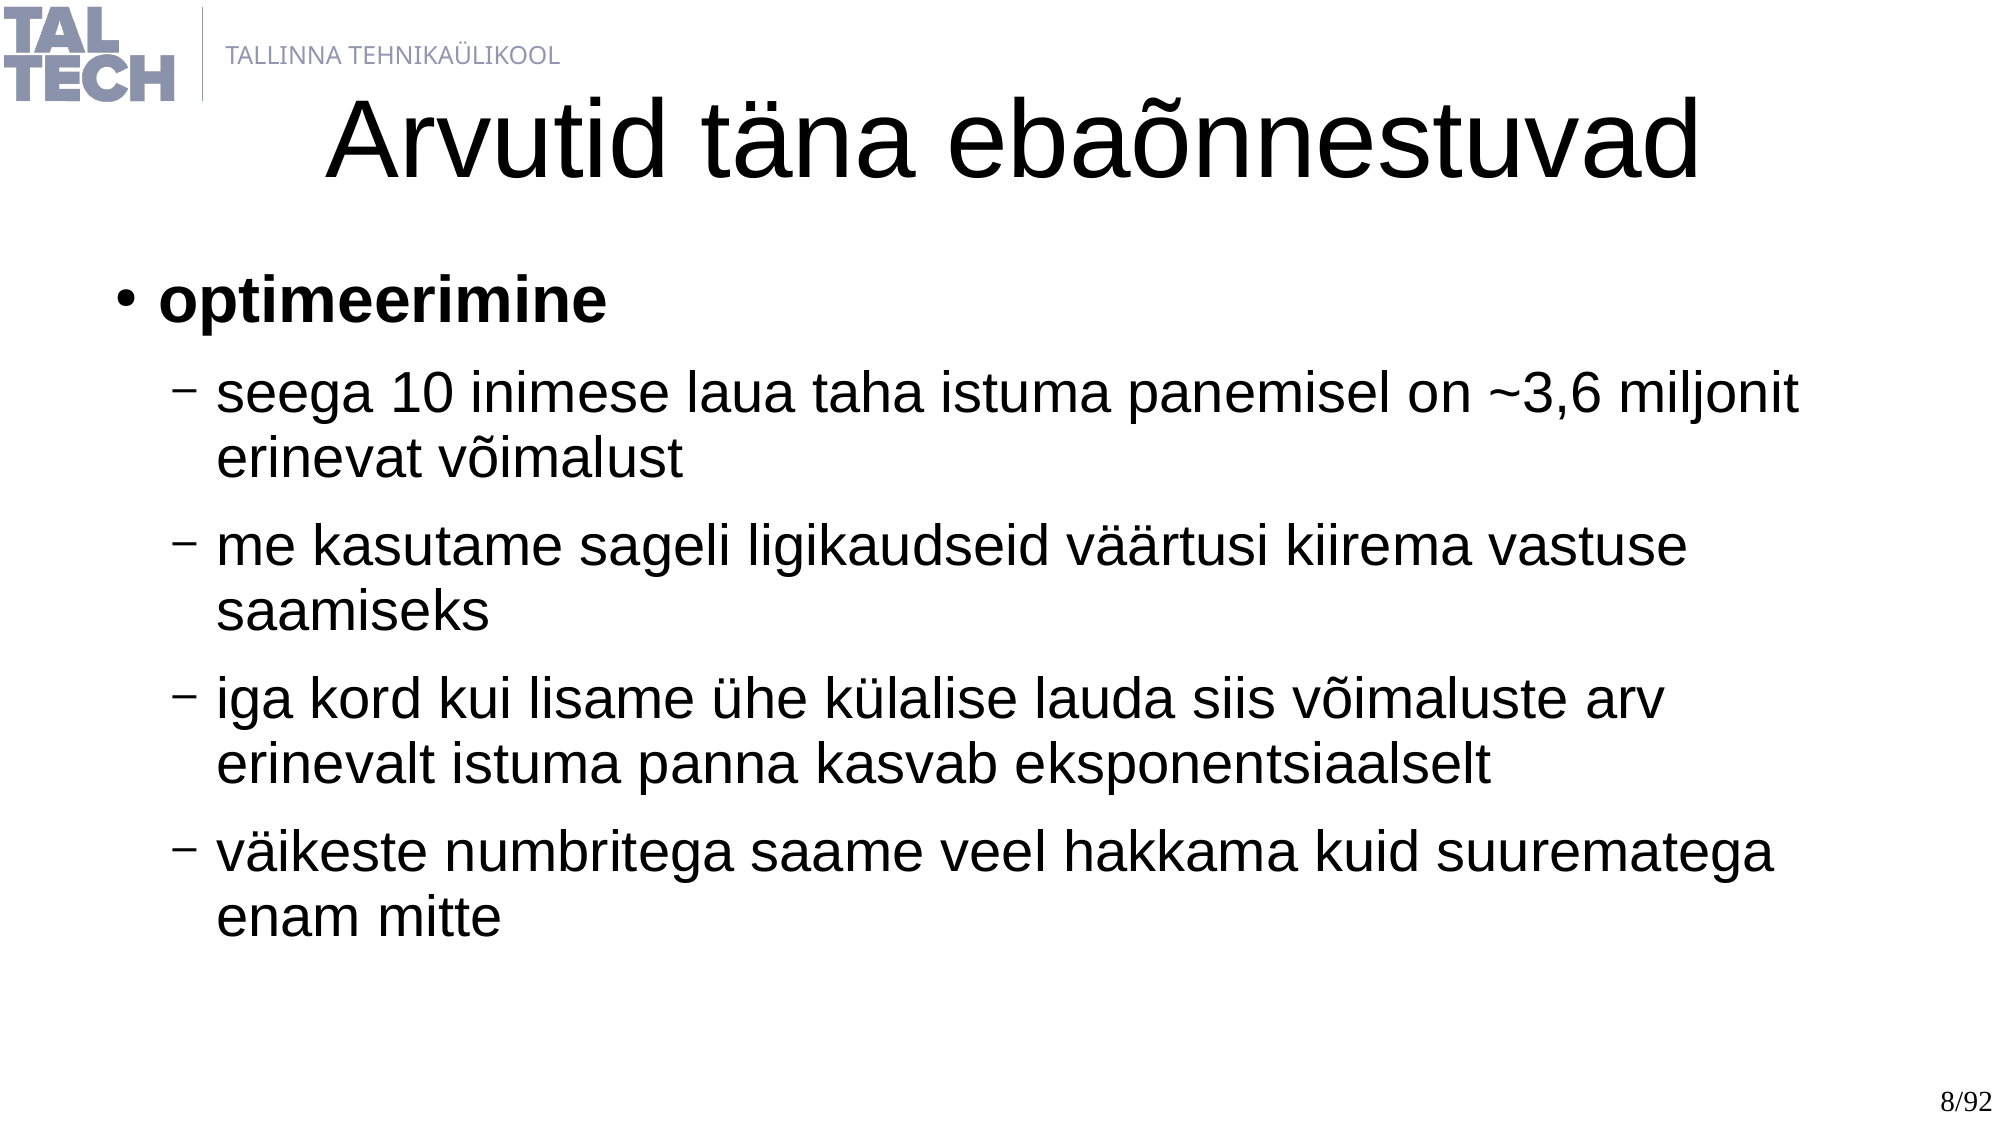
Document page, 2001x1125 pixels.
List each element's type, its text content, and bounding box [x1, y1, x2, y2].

picture [0, 0, 178, 107]
list optimeerimine seega 10 inimese laua taha istuma panemisel on ~3,6 miljonit erinevat võimalust me kasutame sageli ligikaudseid väärtusi kiirema vastuse saamiseks iga kord kui lisame ühe külalise lauda siis võimaluste arv erinevalt istuma panna kasvab eksponentsiaalselt väikeste numbritega saame veel hakkama kuid suurematega enam mitte [99, 263, 1901, 957]
title Arvutid täna ebaõnnestuvad [42, 44, 1986, 233]
